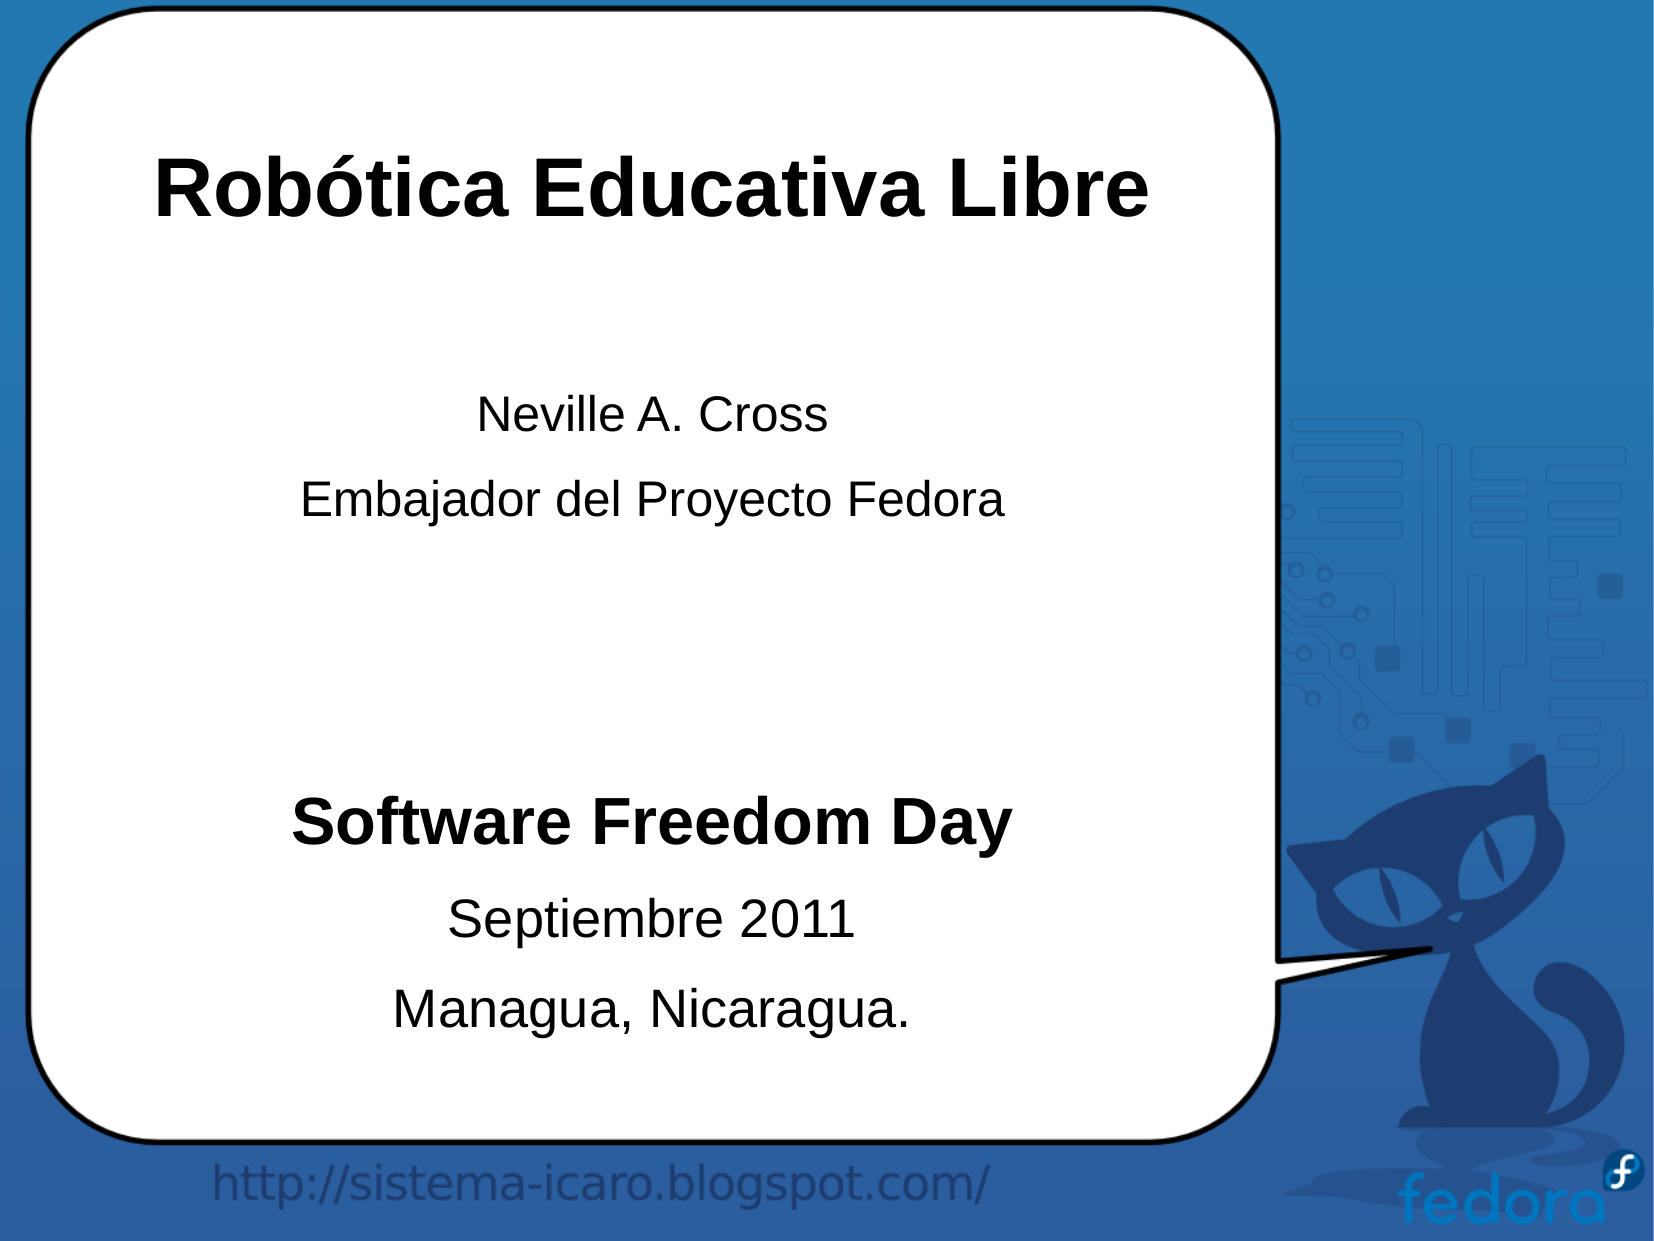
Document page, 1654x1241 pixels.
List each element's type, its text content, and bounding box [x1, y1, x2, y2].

picture [0, 0, 1654, 1241]
list Robótica Educativa Libre Neville A. Cross Embajador del Proyecto Fedora Software Freedom Day Septiembre 2011 Managua, Nicaragua. [41, 141, 1193, 1194]
